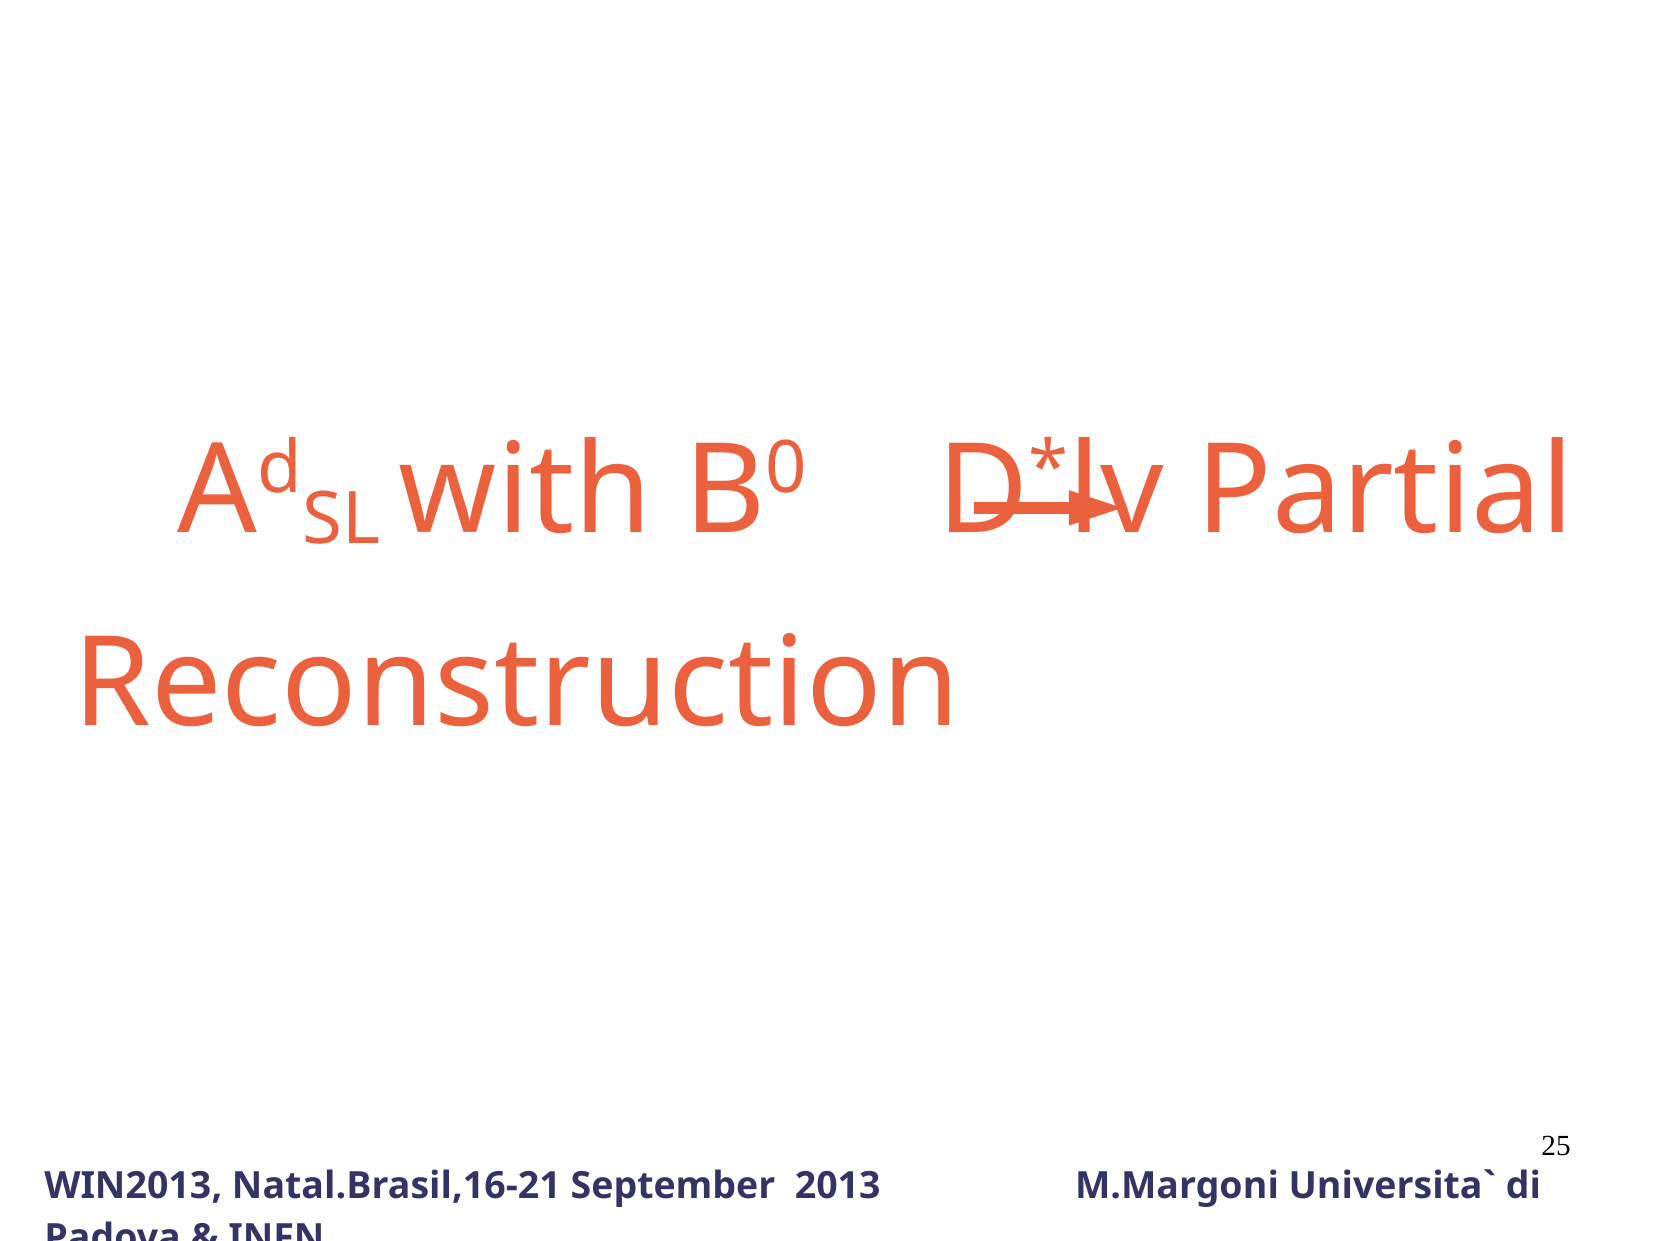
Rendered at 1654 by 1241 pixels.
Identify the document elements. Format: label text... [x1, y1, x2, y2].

text_box WIN2013, Natal.Brasil,16-21 September 2013 M.Margoni Universita` di Padova & INFN [29, 1151, 1625, 1225]
text_box AdSL with B0 D*lv Partial Reconstruction [59, 311, 1595, 813]
